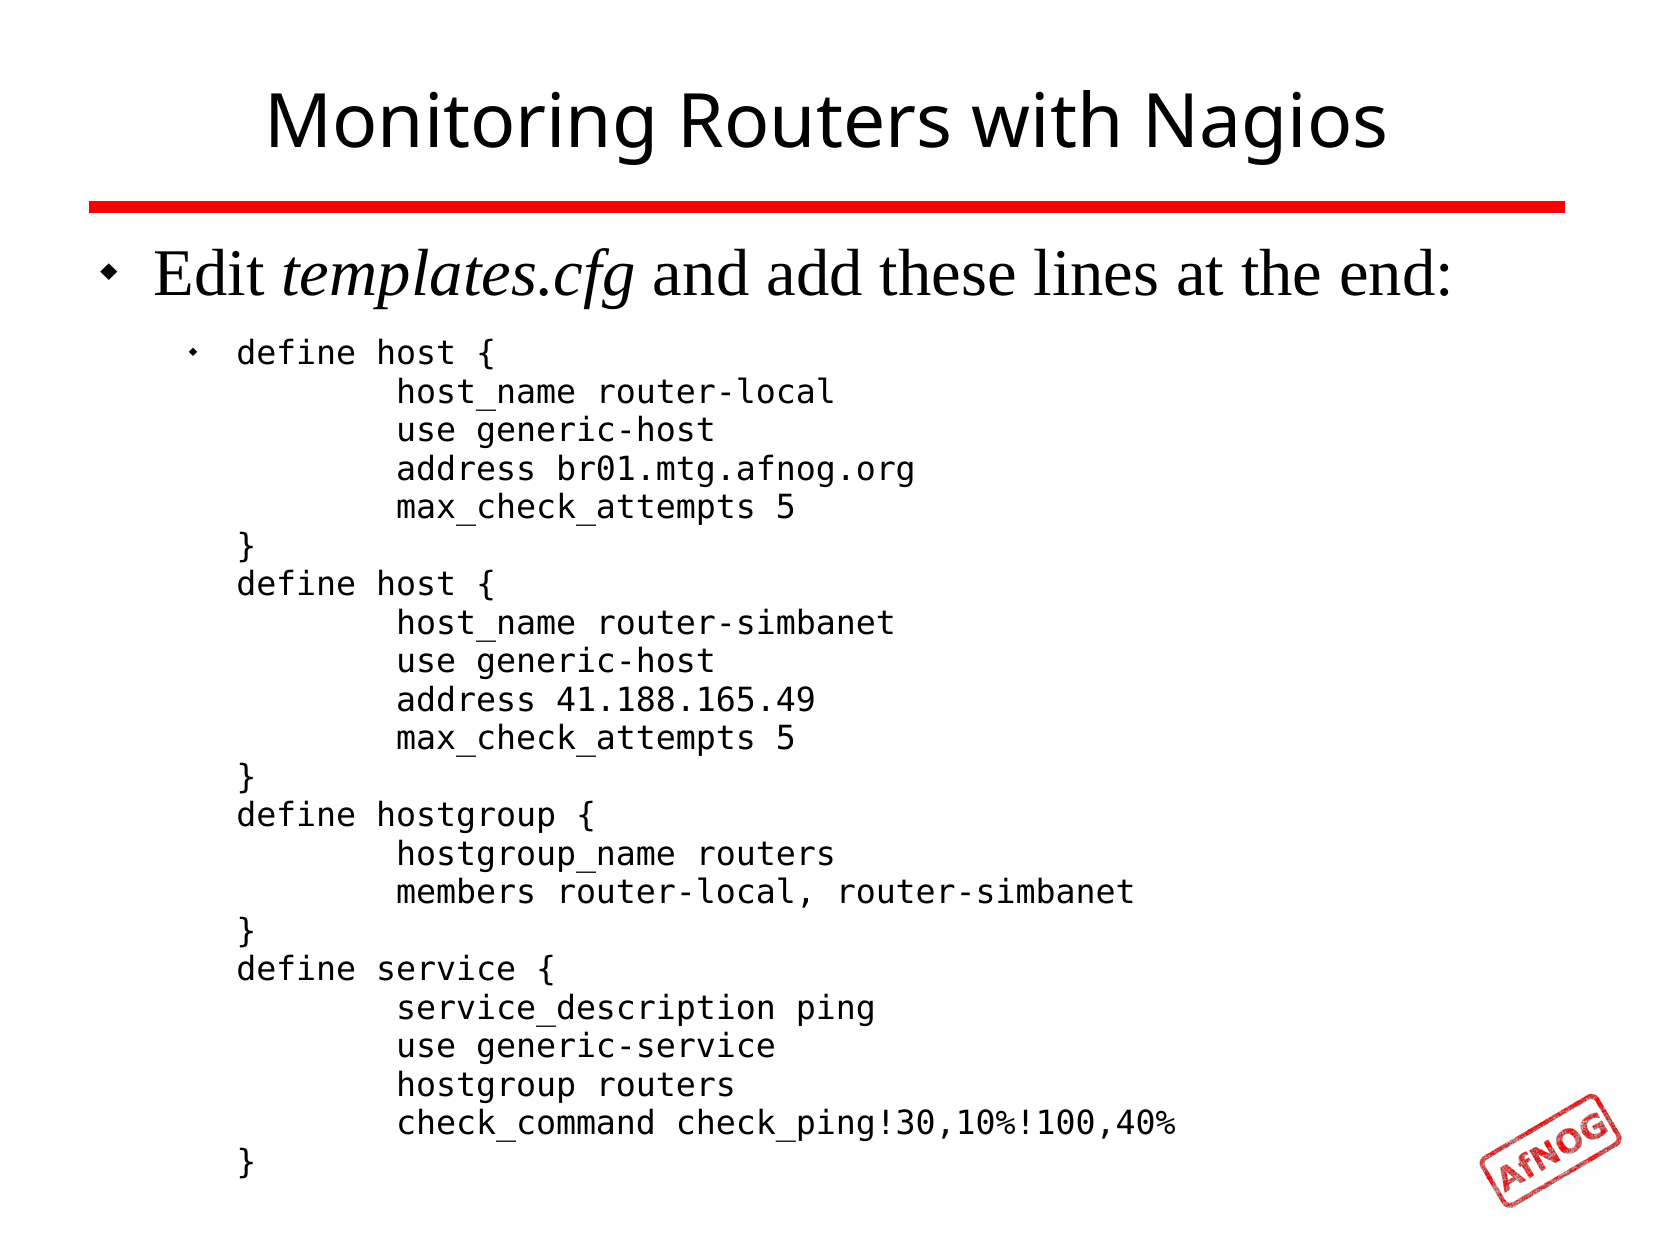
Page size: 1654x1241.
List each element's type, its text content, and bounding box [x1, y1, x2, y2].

picture [1476, 1090, 1625, 1211]
title Monitoring Routers with Nagios [82, 29, 1571, 207]
list Edit templates.cfg and add these lines at the end: define host { host_name router-local use generic-host address br01.mtg.afnog.org max_check_attempts 5 } define host { host_name router-simbanet use generic-host address 41.188.165.49 max_check_attempts 5 } define hostgroup { hostgroup_name routers members router-local, router-simbanet } define service { service_description ping use generic-service hostgroup routers check_command check_ping!30,10%!100,40% } [82, 236, 1571, 1182]
